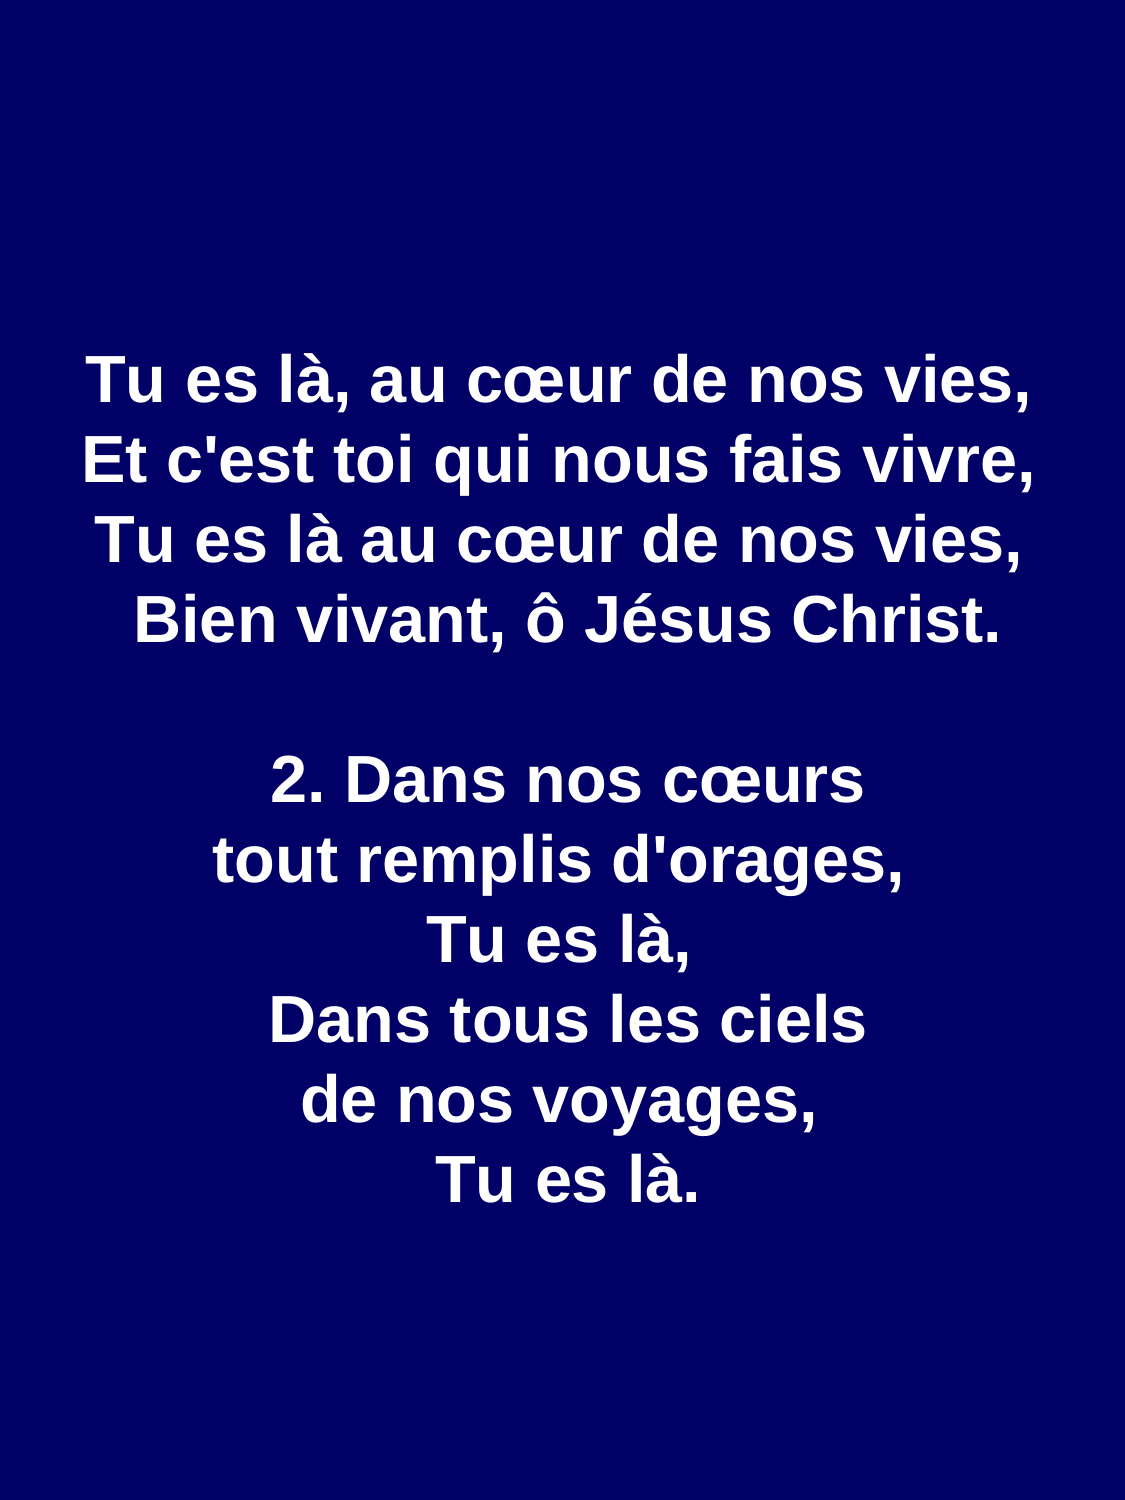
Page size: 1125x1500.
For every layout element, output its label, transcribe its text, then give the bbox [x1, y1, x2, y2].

text_box Tu es là, au cœur de nos vies, Et c'est toi qui nous fais vivre, Tu es là au cœur de nos vies, Bien vivant, ô Jésus Christ. 2. Dans nos cœurs tout remplis d'orages, Tu es là, Dans tous les ciels de nos voyages, Tu es là. [62, 328, 1075, 1500]
